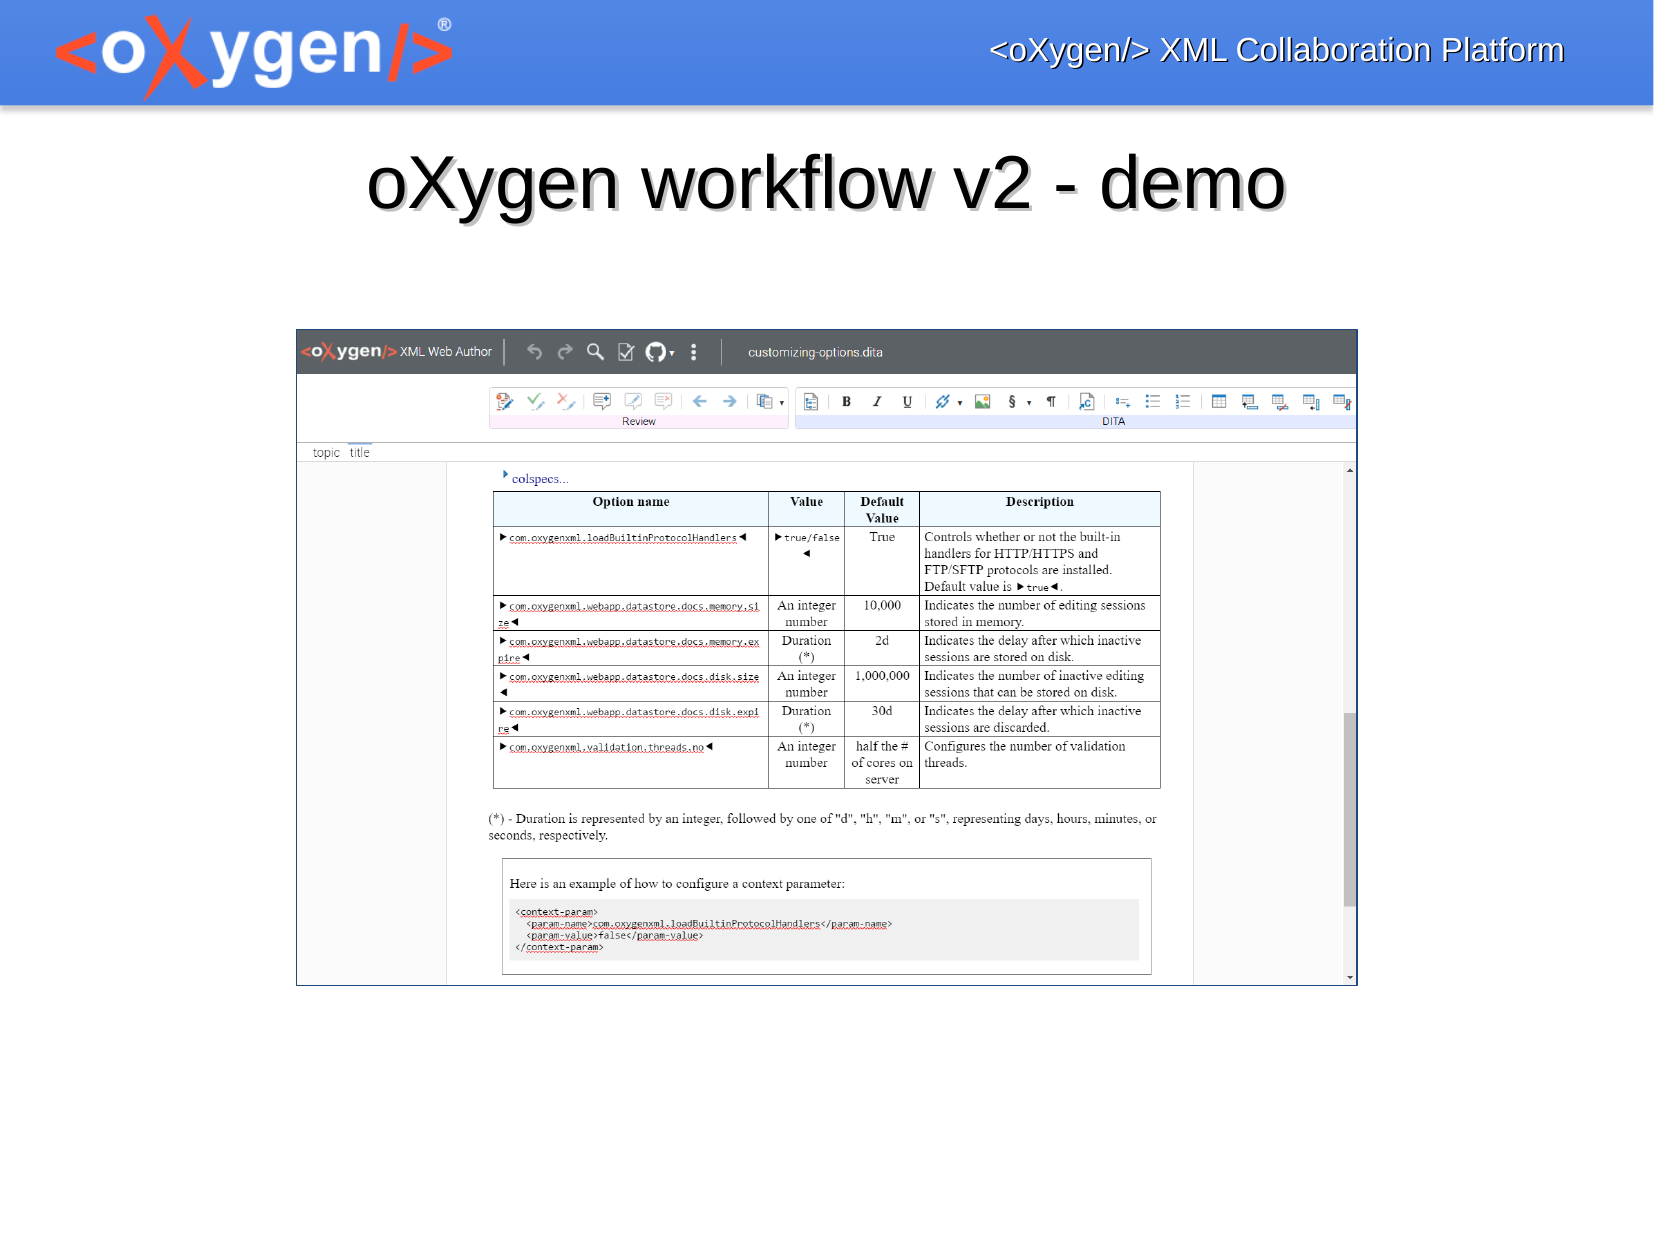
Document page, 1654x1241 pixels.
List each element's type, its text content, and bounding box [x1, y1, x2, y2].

picture [0, 0, 1654, 119]
picture [297, 330, 1357, 985]
title oXygen workflow v2 - demo [82, 78, 1571, 287]
